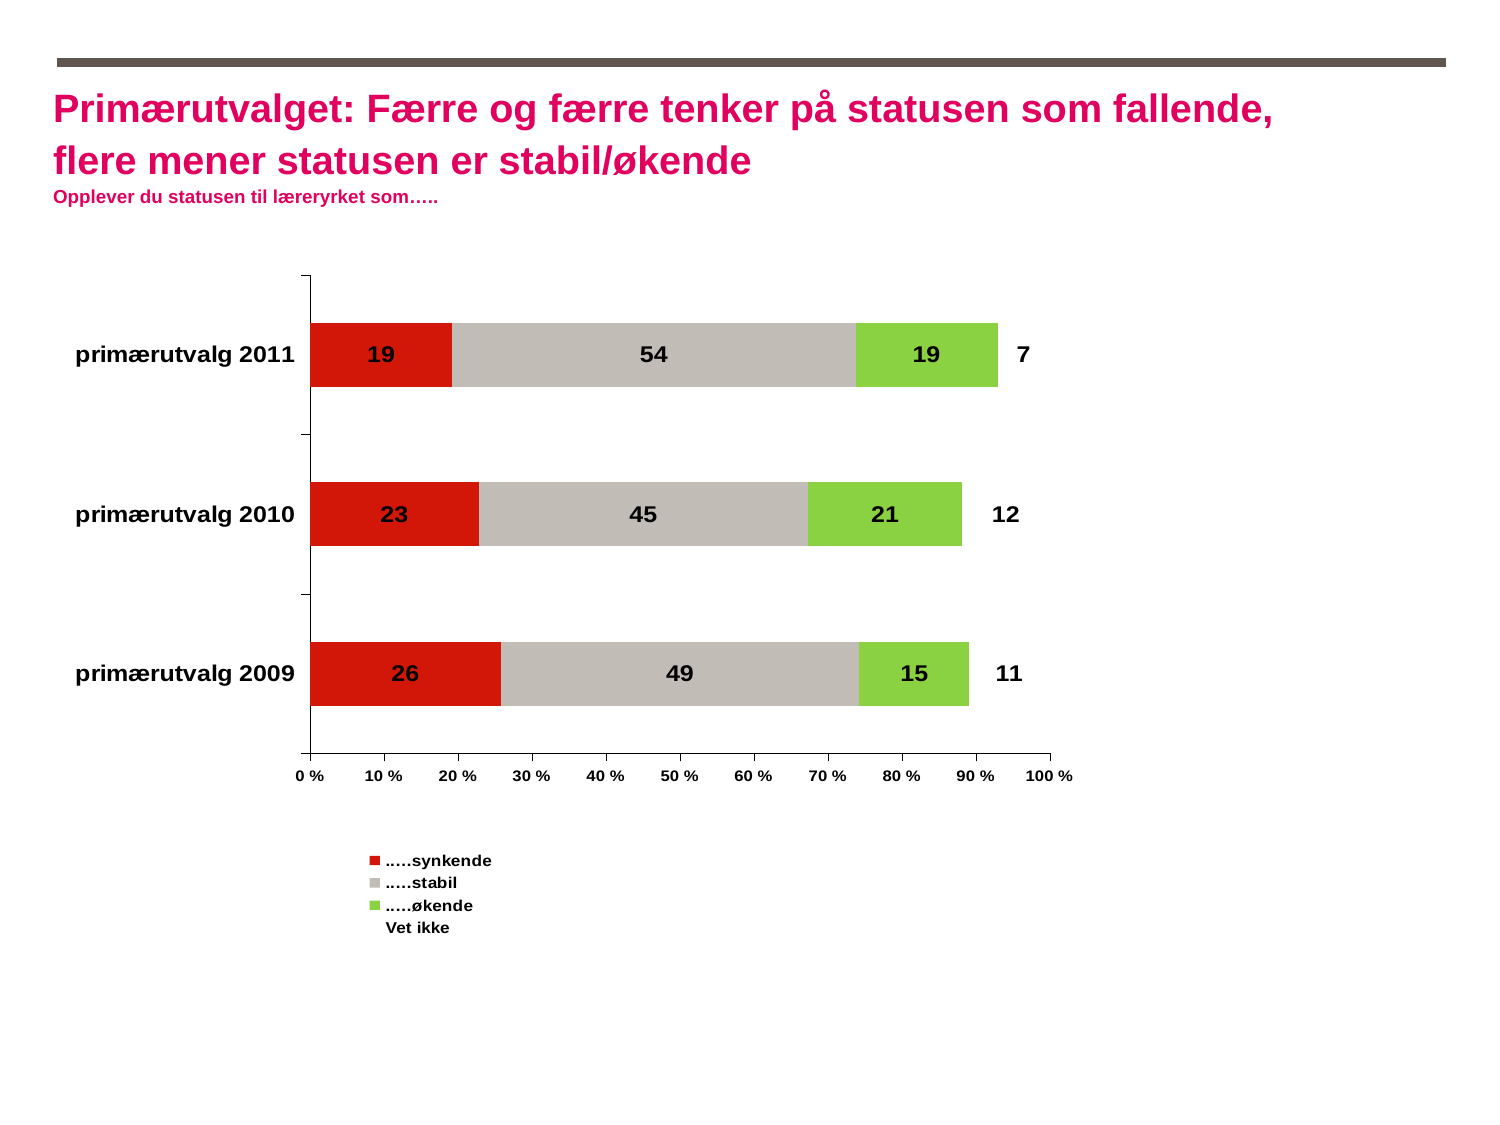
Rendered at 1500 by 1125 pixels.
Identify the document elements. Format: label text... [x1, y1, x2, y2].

chart [75, 275, 1075, 942]
title Primærutvalget: Færre og færre tenker på statusen som fallende, flere mener statusen er stabil/økende Opplever du statusen til læreryrket som….. [53, 78, 1294, 141]
